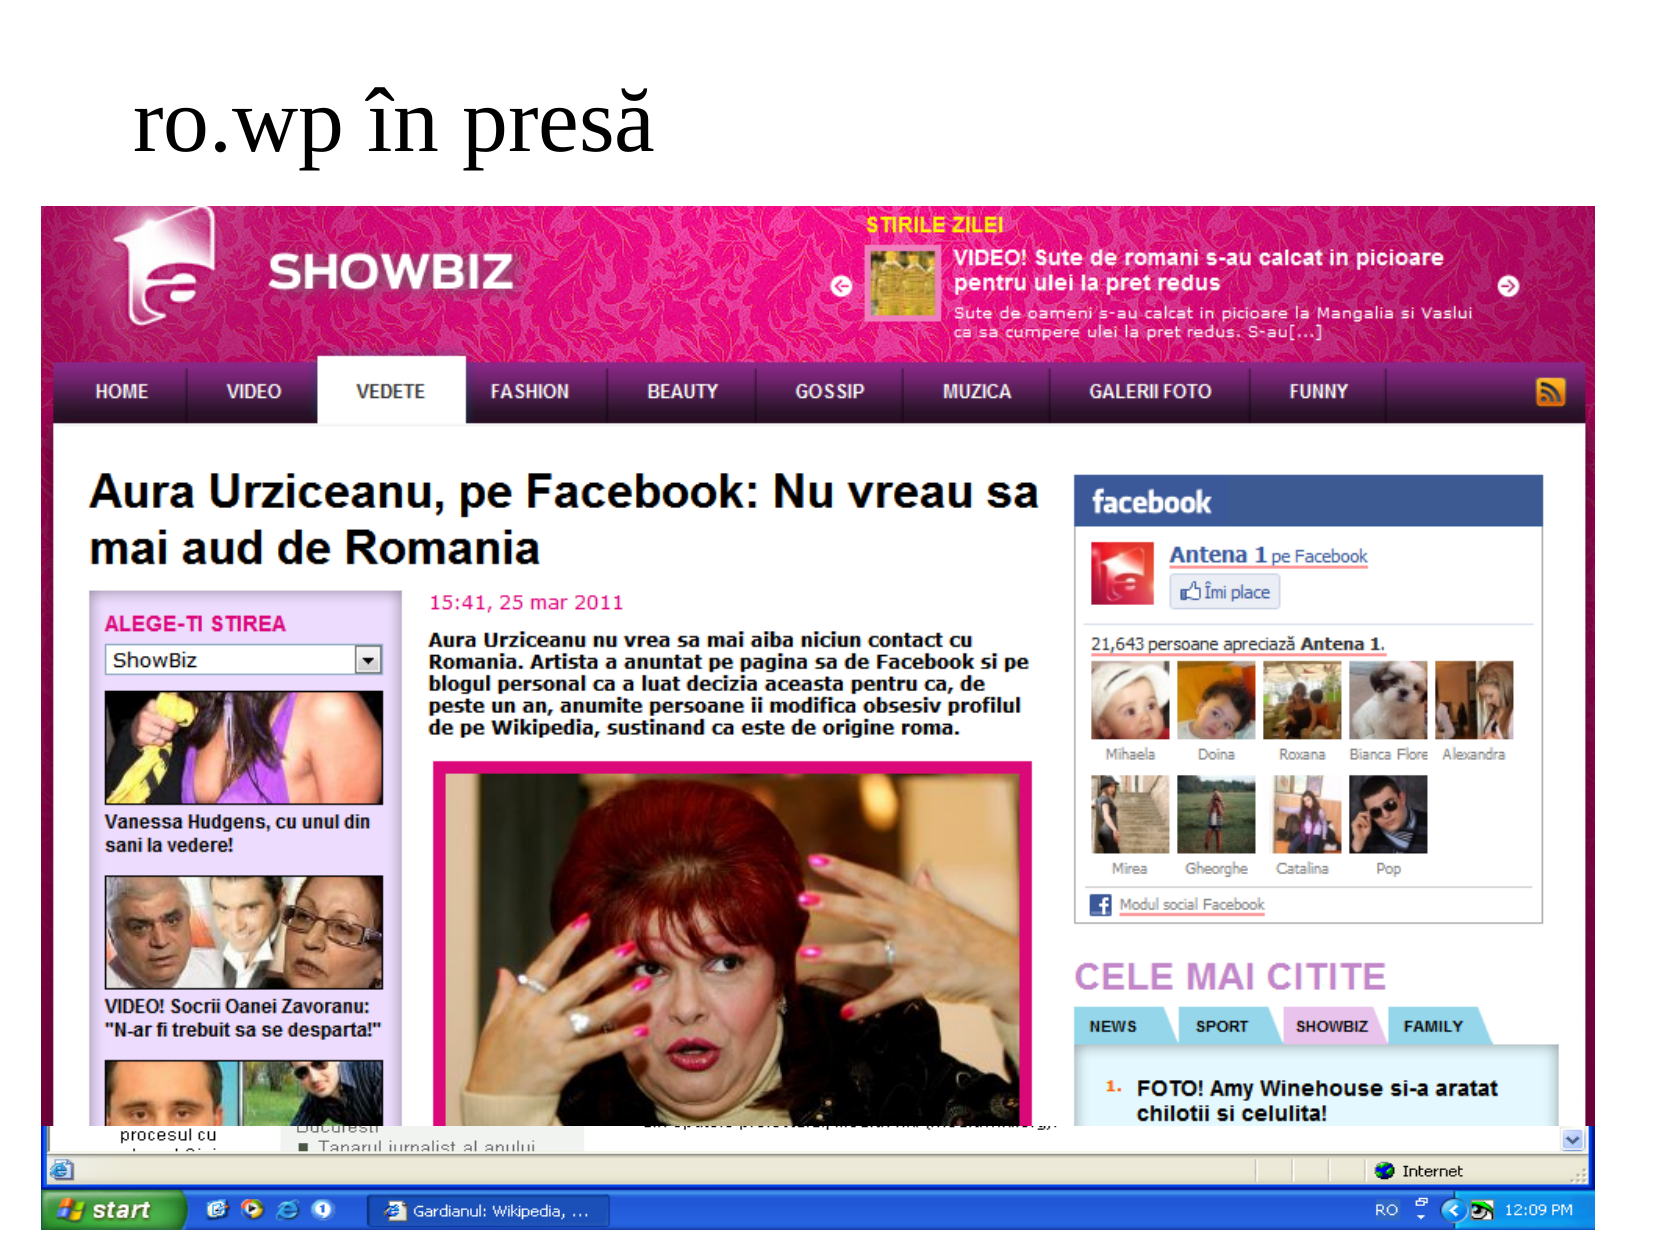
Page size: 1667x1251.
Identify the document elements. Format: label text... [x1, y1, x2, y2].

title ro.wp în presă [118, 51, 1536, 178]
picture [29, 206, 1608, 1230]
